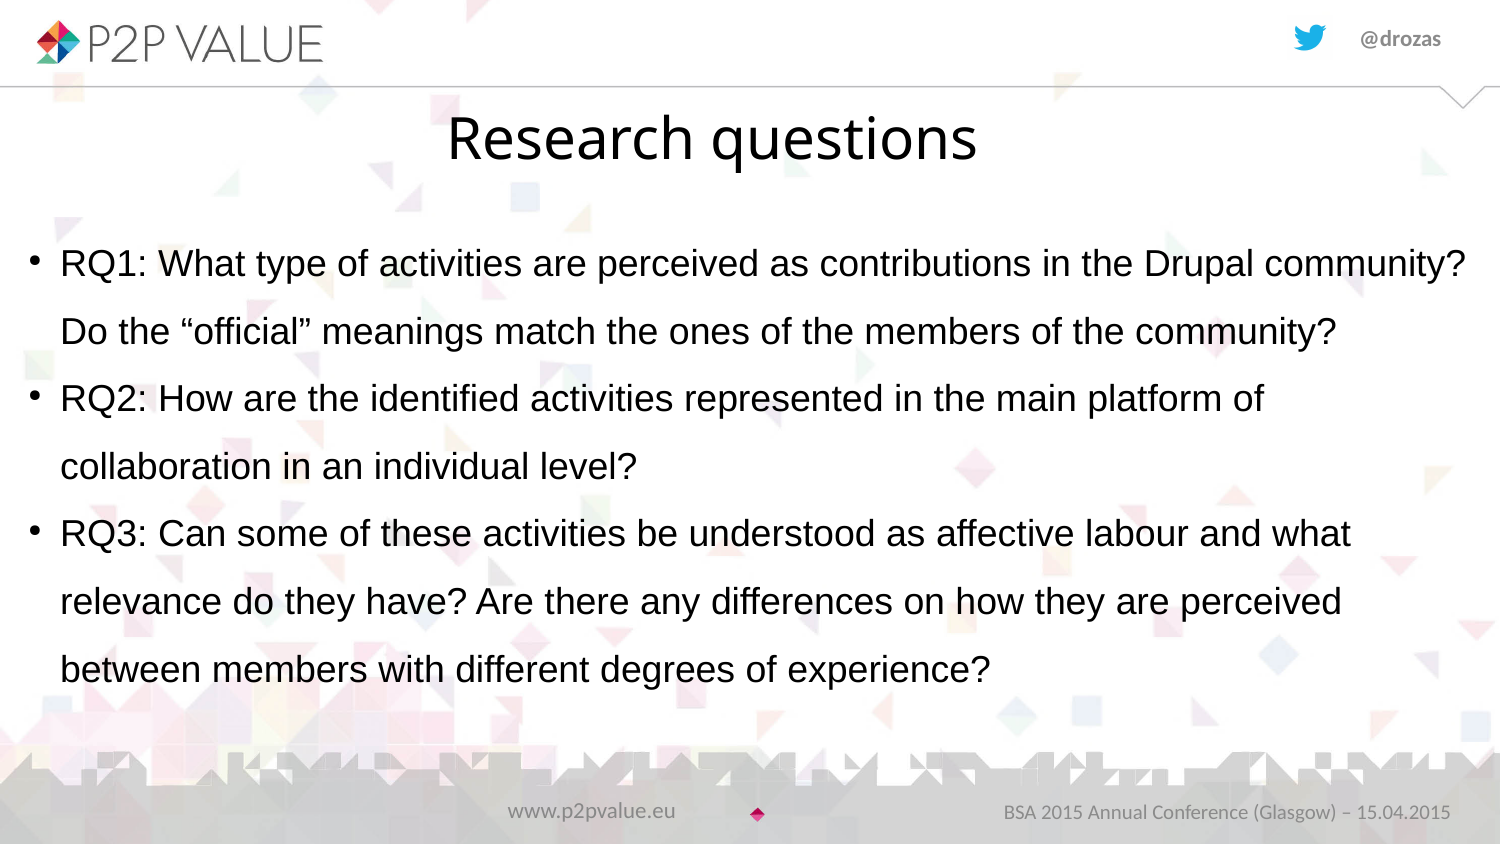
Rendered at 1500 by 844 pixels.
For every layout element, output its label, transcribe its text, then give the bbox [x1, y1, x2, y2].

title Research questions [60, 92, 1366, 181]
text_box @drozas [1333, 15, 1455, 60]
picture [0, 0, 1500, 844]
subtitle RQ1: What type of activities are perceived as contributions in the Drupal community? Do the “official” meanings match the ones of the members of the community? RQ2: How are the identified activities represented in the main platform of collaboration in an individual level? RQ3: Can some of these activities be understood as affective labour and what relevance do they have? Are there any differences on how they are perceived between members with different degrees of experience? [15, 210, 1496, 766]
text_box BSA 2015 Annual Conference (Glasgow) – 15.04.2015 [777, 788, 1470, 834]
text_box www.p2pvalue.eu [501, 789, 720, 829]
